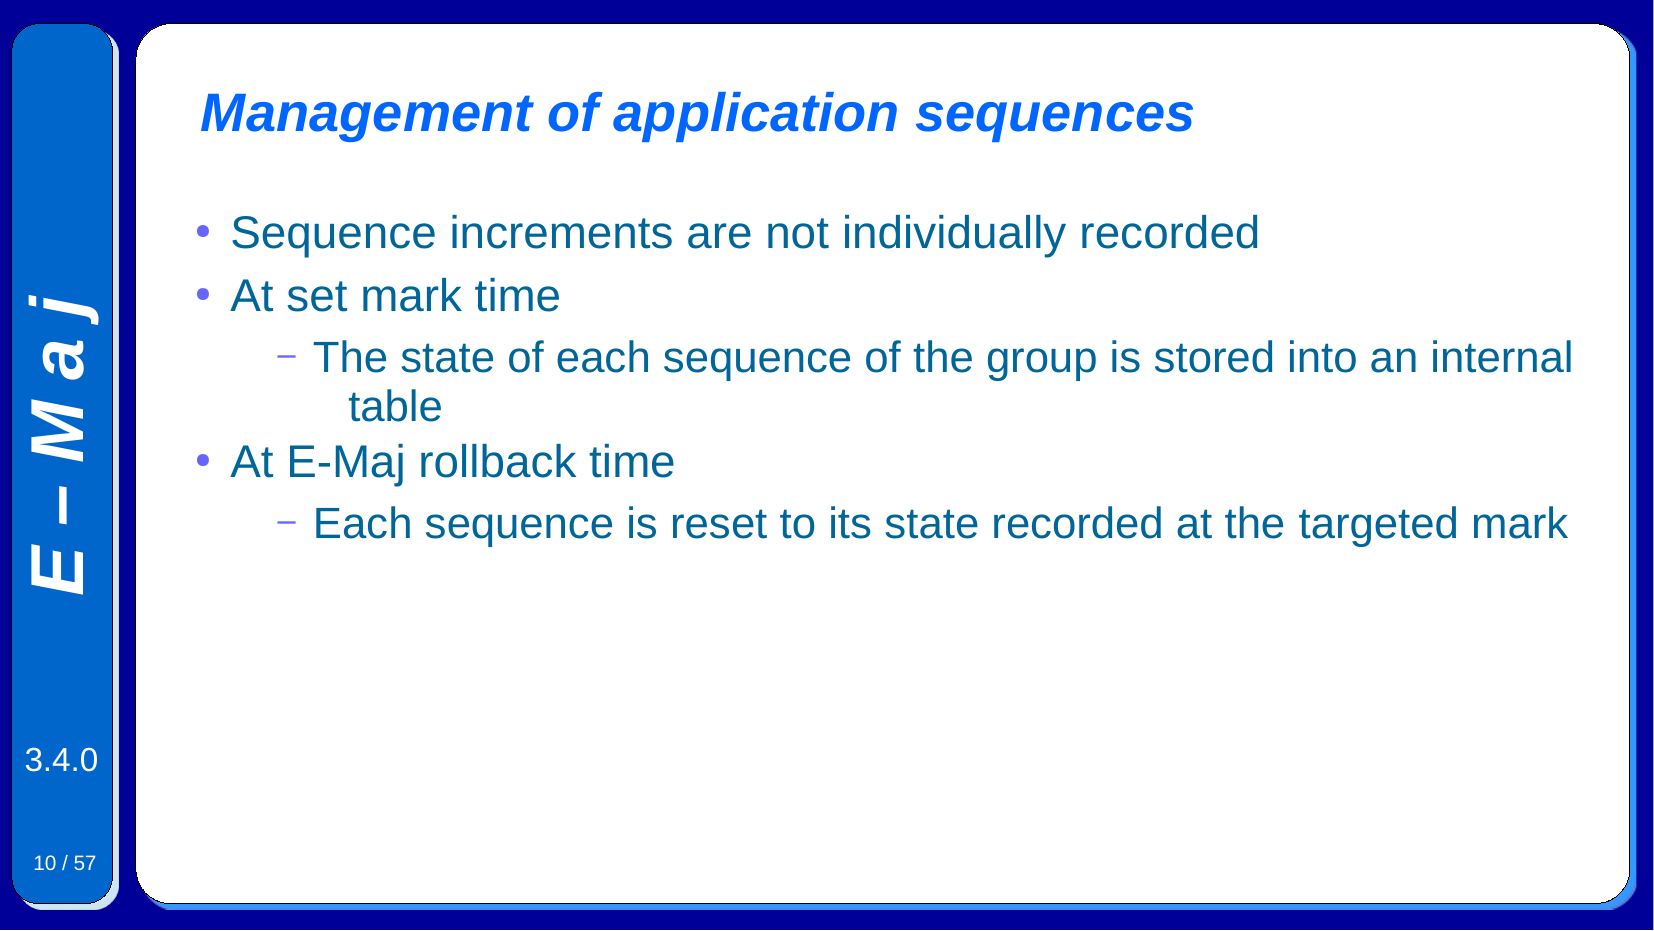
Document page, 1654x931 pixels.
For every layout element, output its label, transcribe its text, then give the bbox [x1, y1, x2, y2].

title Management of application sequences [200, 34, 1575, 191]
list Sequence increments are not individually recorded At set mark time The state of each sequence of the group is stored into an internal table At E-Maj rollback time Each sequence is reset to its state recorded at the targeted mark [177, 206, 1587, 827]
